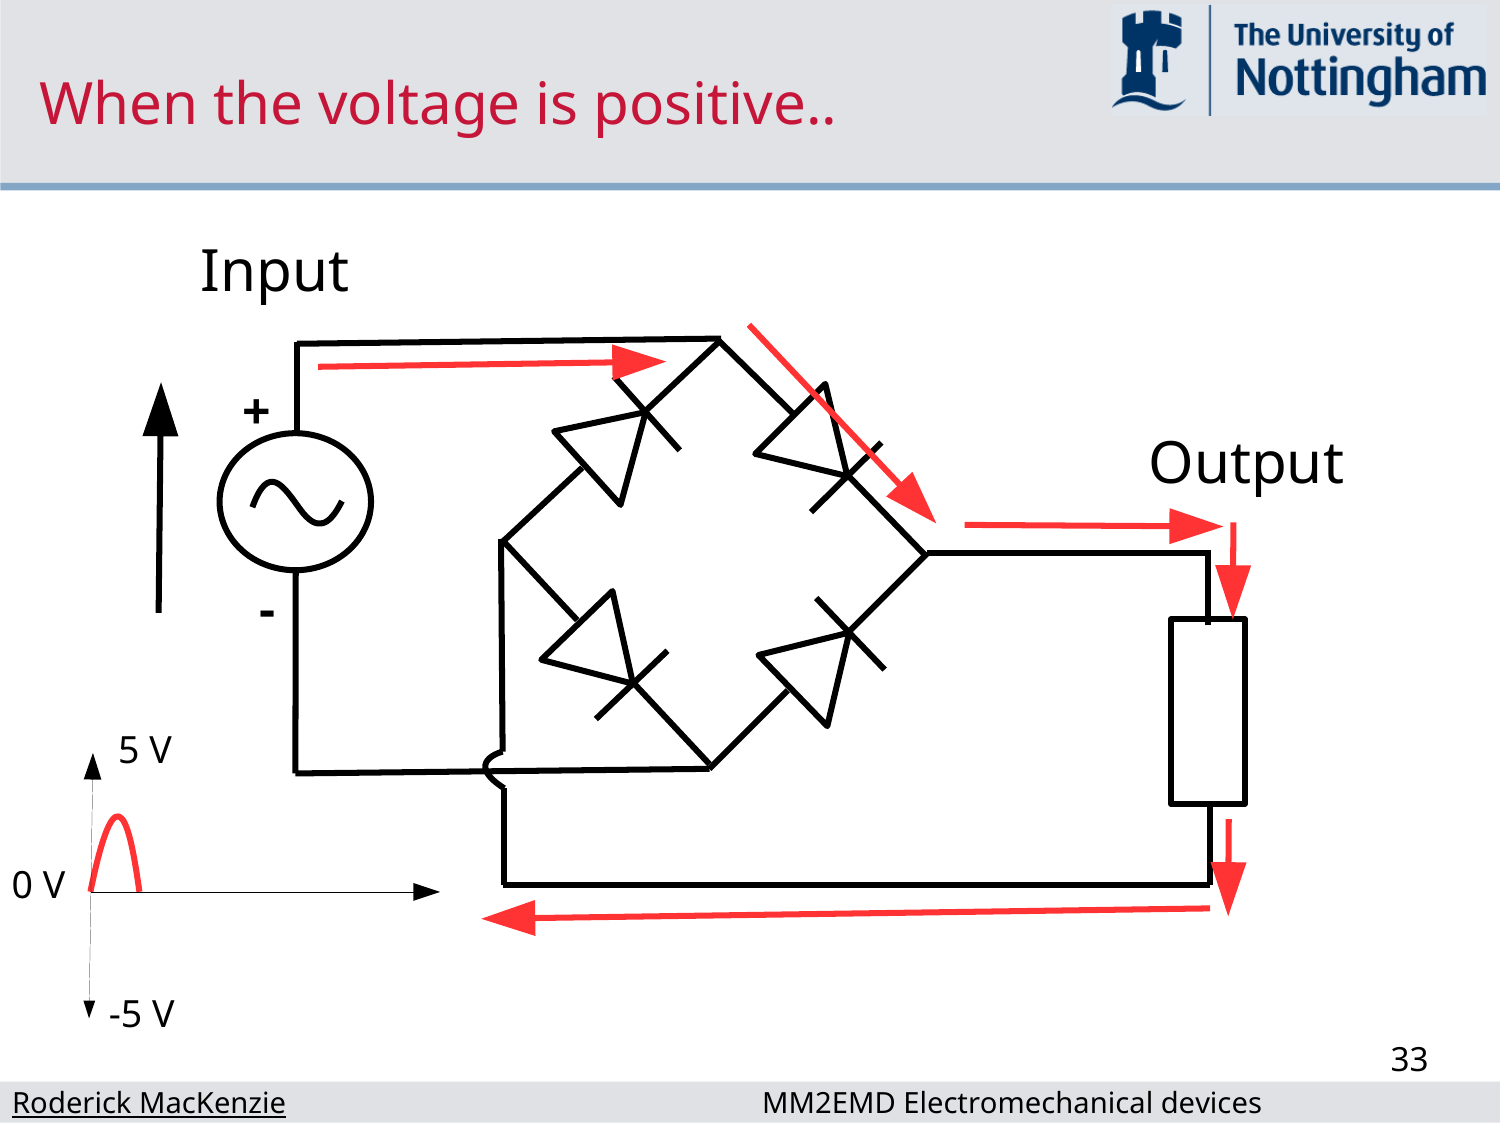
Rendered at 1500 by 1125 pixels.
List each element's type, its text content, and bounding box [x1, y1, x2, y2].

text_box -5 V [94, 982, 276, 1058]
text_box + [228, 372, 464, 468]
text_box [817, 383, 831, 406]
text_box [541, 591, 632, 683]
text_box <number> [1375, 1030, 1500, 1101]
picture [1339, 4, 1487, 116]
text_box [758, 633, 849, 727]
text_box - [244, 570, 481, 666]
text_box Output [1133, 417, 1366, 503]
text_box [755, 397, 847, 476]
text_box 5 V [103, 718, 286, 794]
text_box 0 V [0, 853, 179, 929]
text_box [554, 413, 645, 505]
text_box Input [186, 226, 367, 311]
title When the voltage is positive.. [24, 0, 1339, 212]
